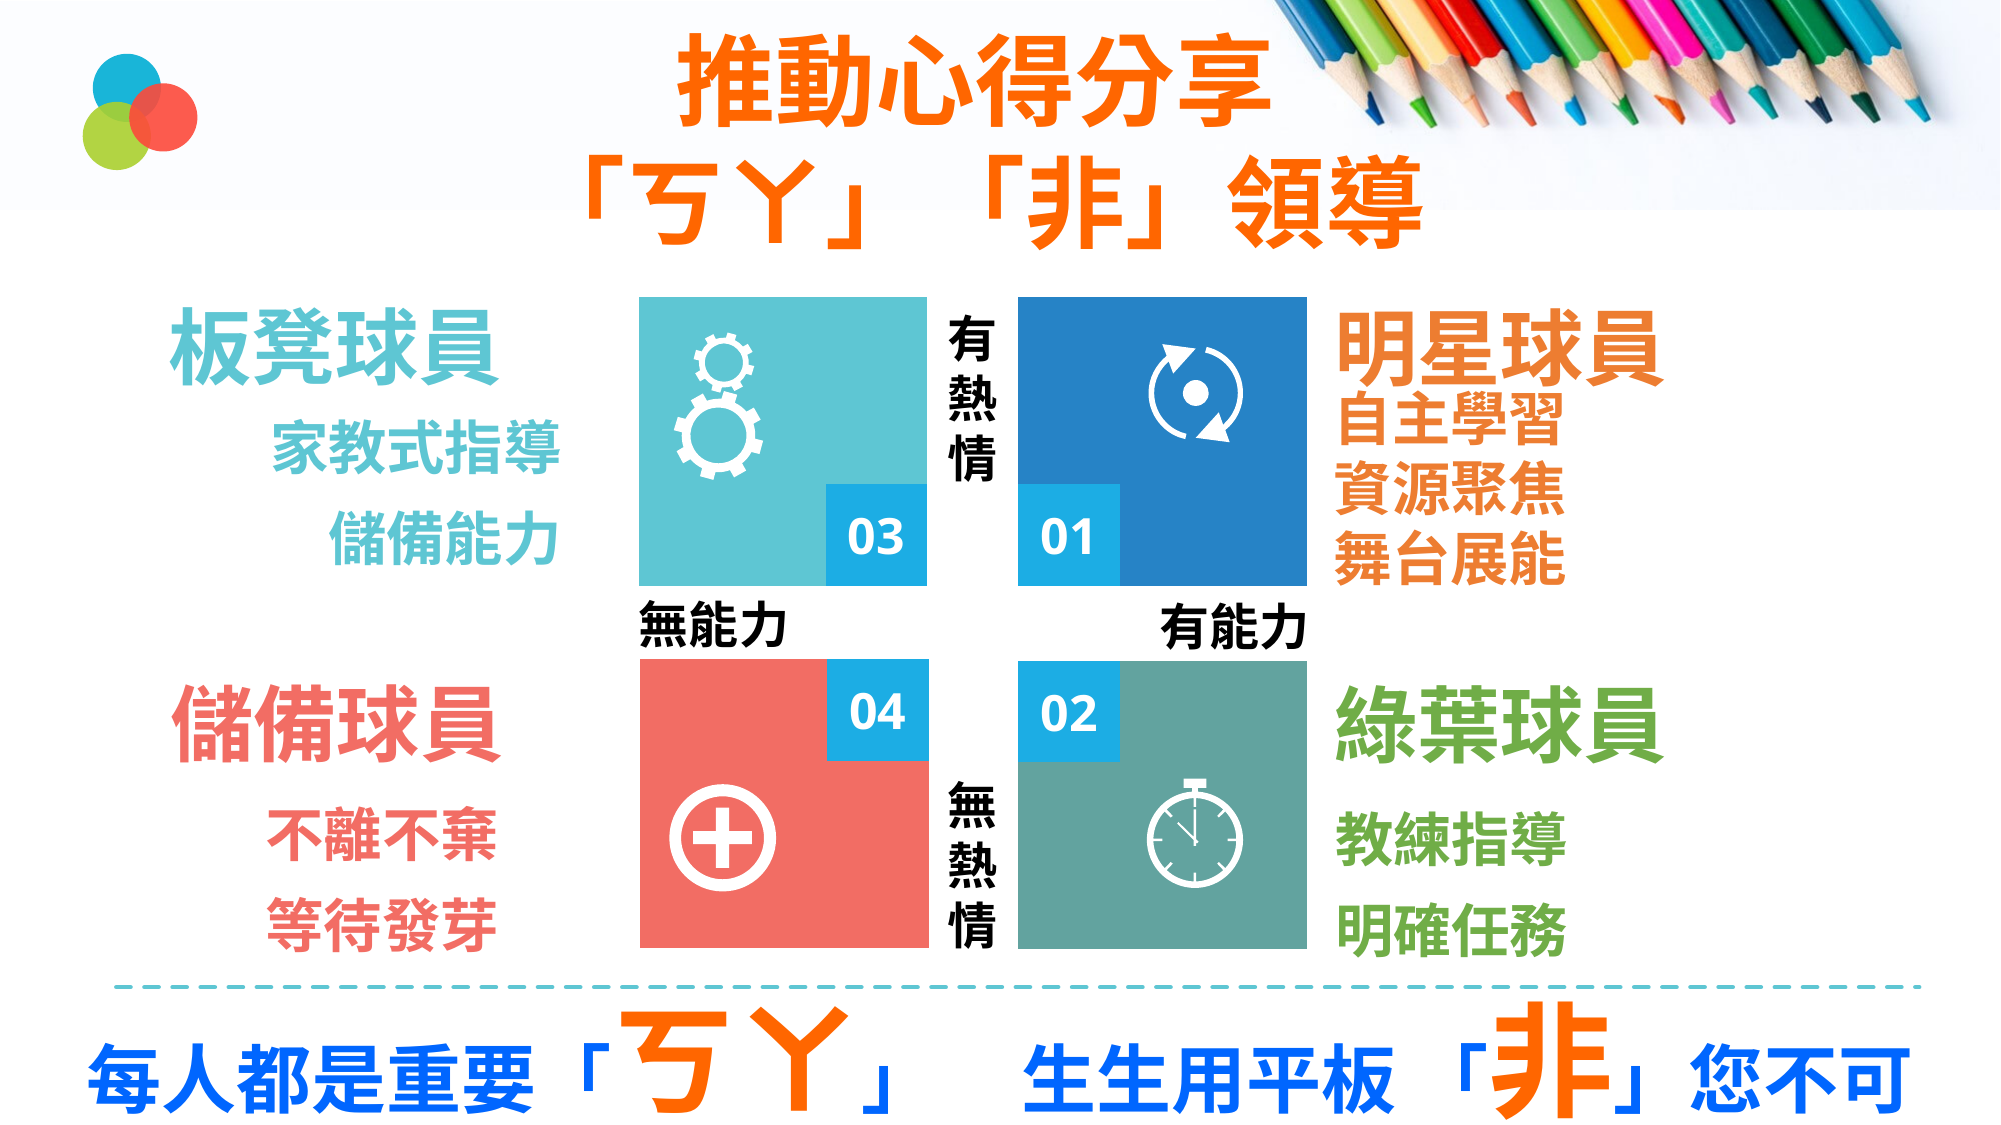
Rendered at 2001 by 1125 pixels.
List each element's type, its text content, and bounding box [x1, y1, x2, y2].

text_box [1018, 297, 1307, 586]
text_box 無能力 [607, 585, 821, 662]
text_box 01 [1018, 484, 1120, 586]
text_box 儲備球員 [155, 644, 624, 770]
text_box 板凳球員 [153, 267, 623, 393]
text_box 每人都是重要「ㄎㄚ」 生生用平板 「非」您不可 [0, 974, 2000, 1125]
text_box 04 [827, 659, 929, 761]
text_box 03 [826, 484, 927, 586]
text_box 有熱情 [927, 299, 1017, 497]
text_box [640, 659, 929, 948]
text_box 教練指導 明確任務 [1320, 775, 1692, 972]
text_box 家教式指導 儲備能力 [255, 382, 626, 579]
text_box 推動心得分享 「ㄎㄚ」「非」領導 [31, 15, 1920, 263]
text_box 明星球員 [1319, 268, 1788, 395]
text_box 02 [1018, 661, 1120, 762]
text_box 自主學習 資源聚焦 舞台展能 [1319, 375, 1690, 600]
text_box [639, 297, 927, 586]
text_box 不離不棄 等待發芽 [251, 770, 622, 967]
text_box 綠葉球員 [1319, 645, 1788, 772]
text_box [1018, 661, 1307, 949]
text_box 有能力 [1127, 588, 1341, 665]
text_box 無熱情 [927, 766, 1017, 964]
